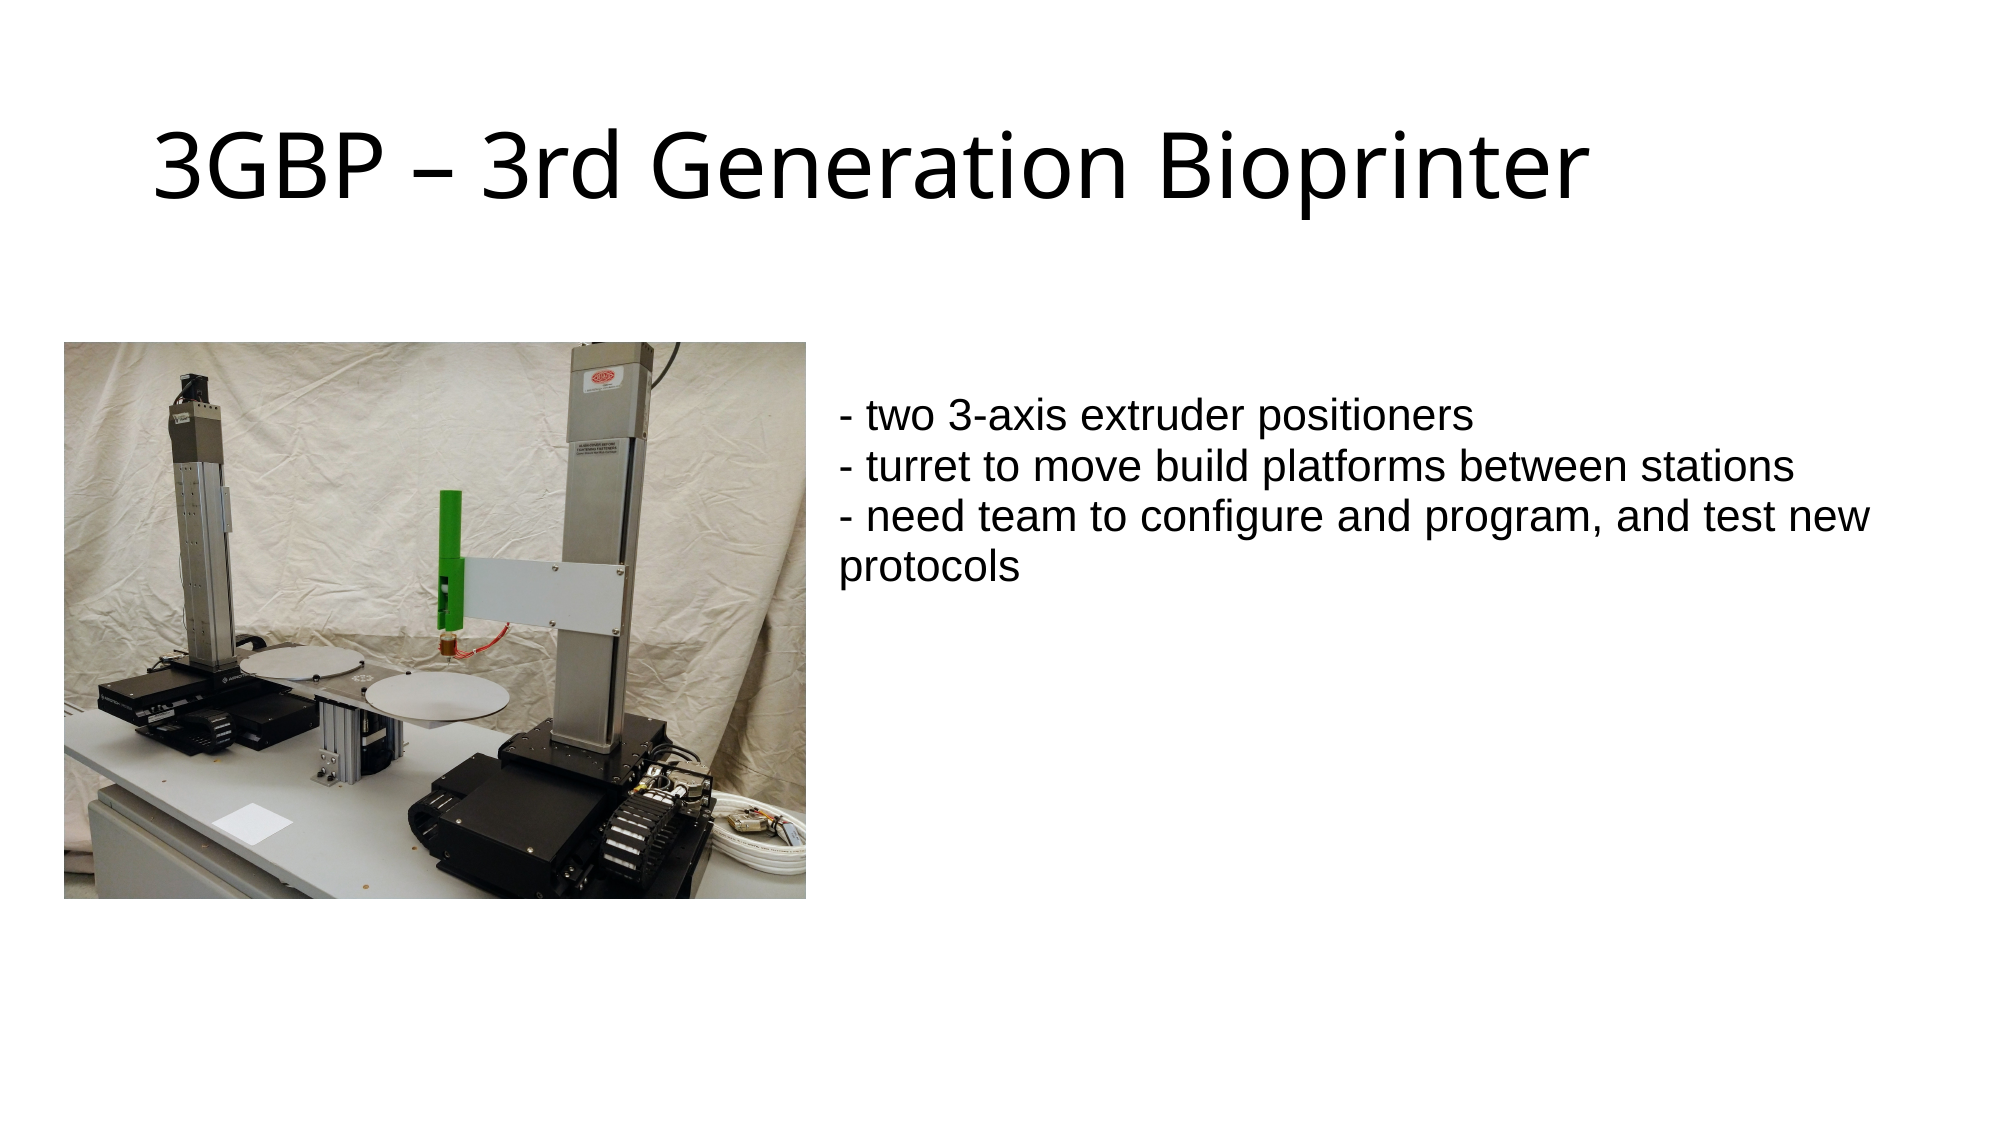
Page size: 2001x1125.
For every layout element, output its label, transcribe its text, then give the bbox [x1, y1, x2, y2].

picture [64, 342, 806, 899]
text_box - two 3-axis extruder positioners - turret to move build platforms between stations - need team to configure and program, and test new protocols [825, 383, 2000, 602]
title 3GBP – 3rd Generation Bioprinter [137, 59, 1863, 278]
